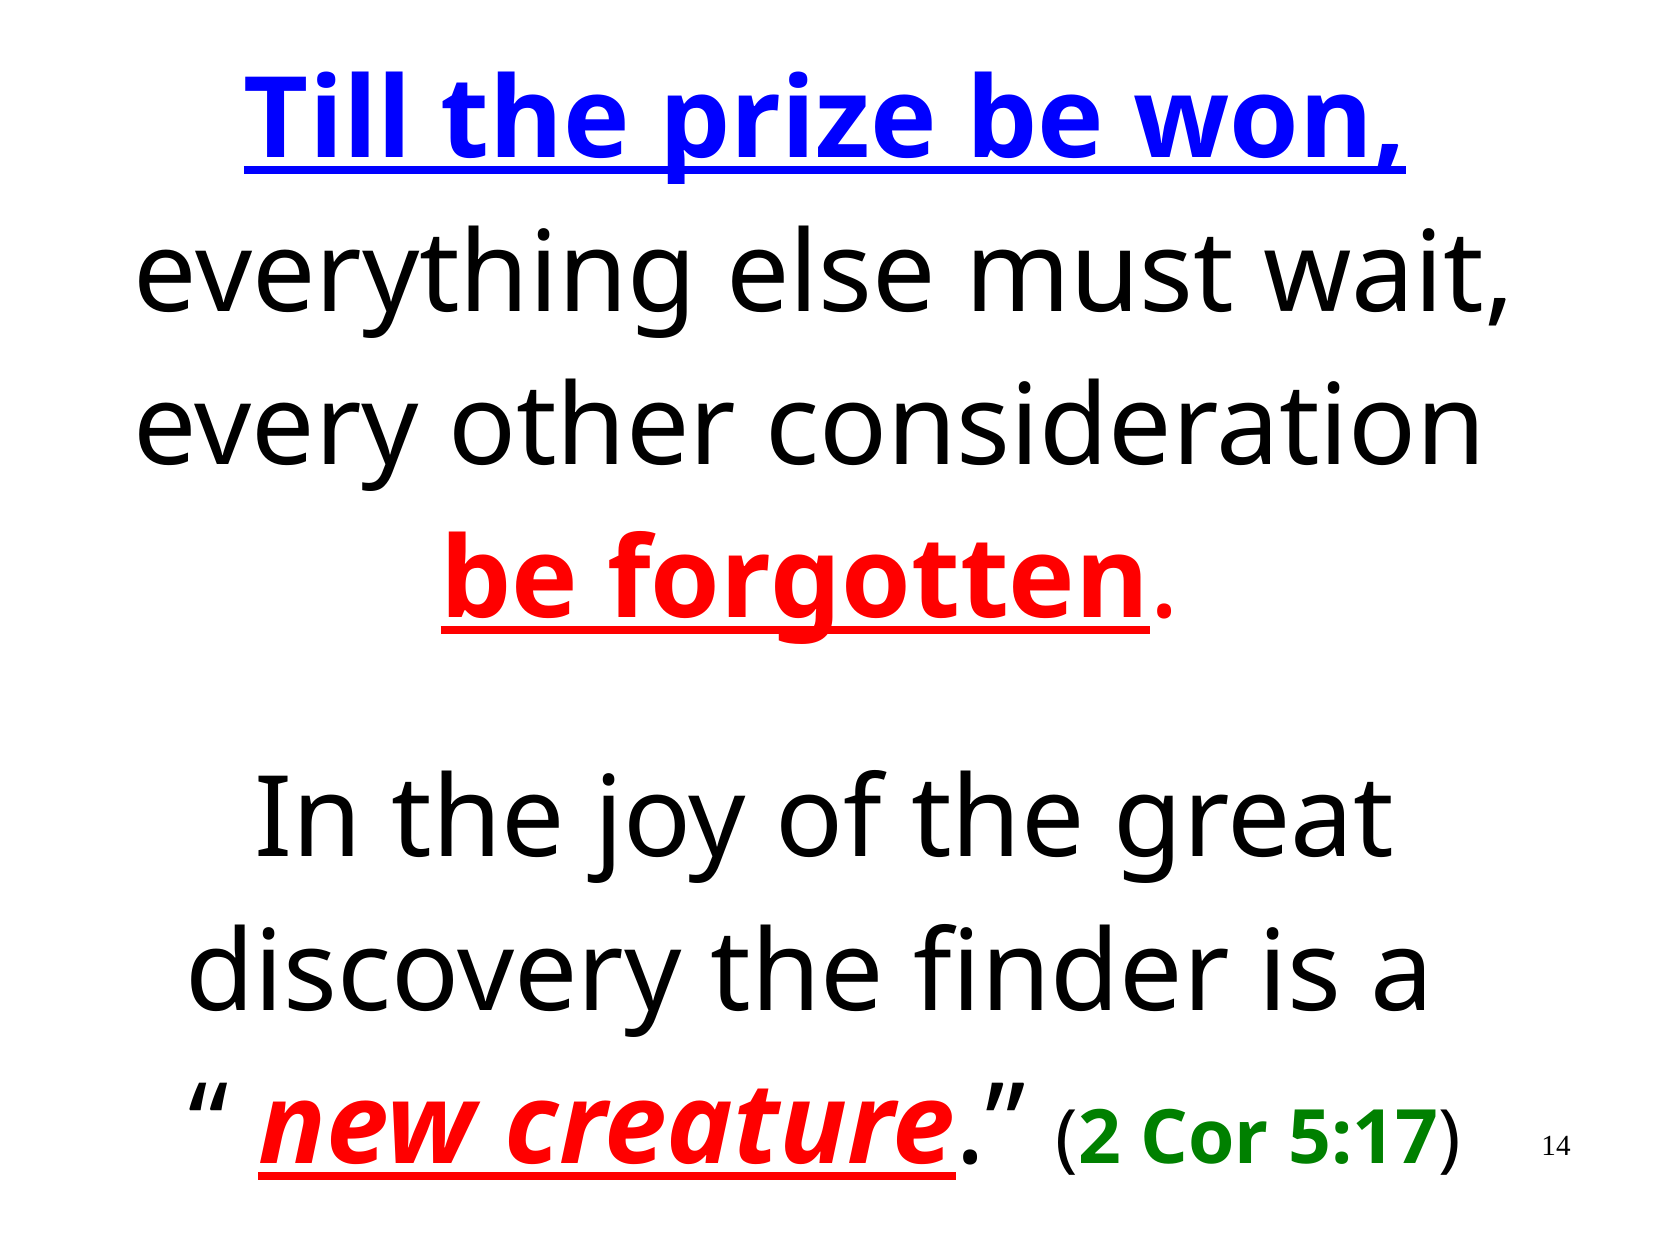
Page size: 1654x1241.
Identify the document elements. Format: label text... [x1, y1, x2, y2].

list Till the prize be won, everything else must wait, every other consideration be forgotten. h In the joy of the great discovery the finder is a “ new creature.” (2 Cor 5:17) [37, 37, 1613, 1201]
